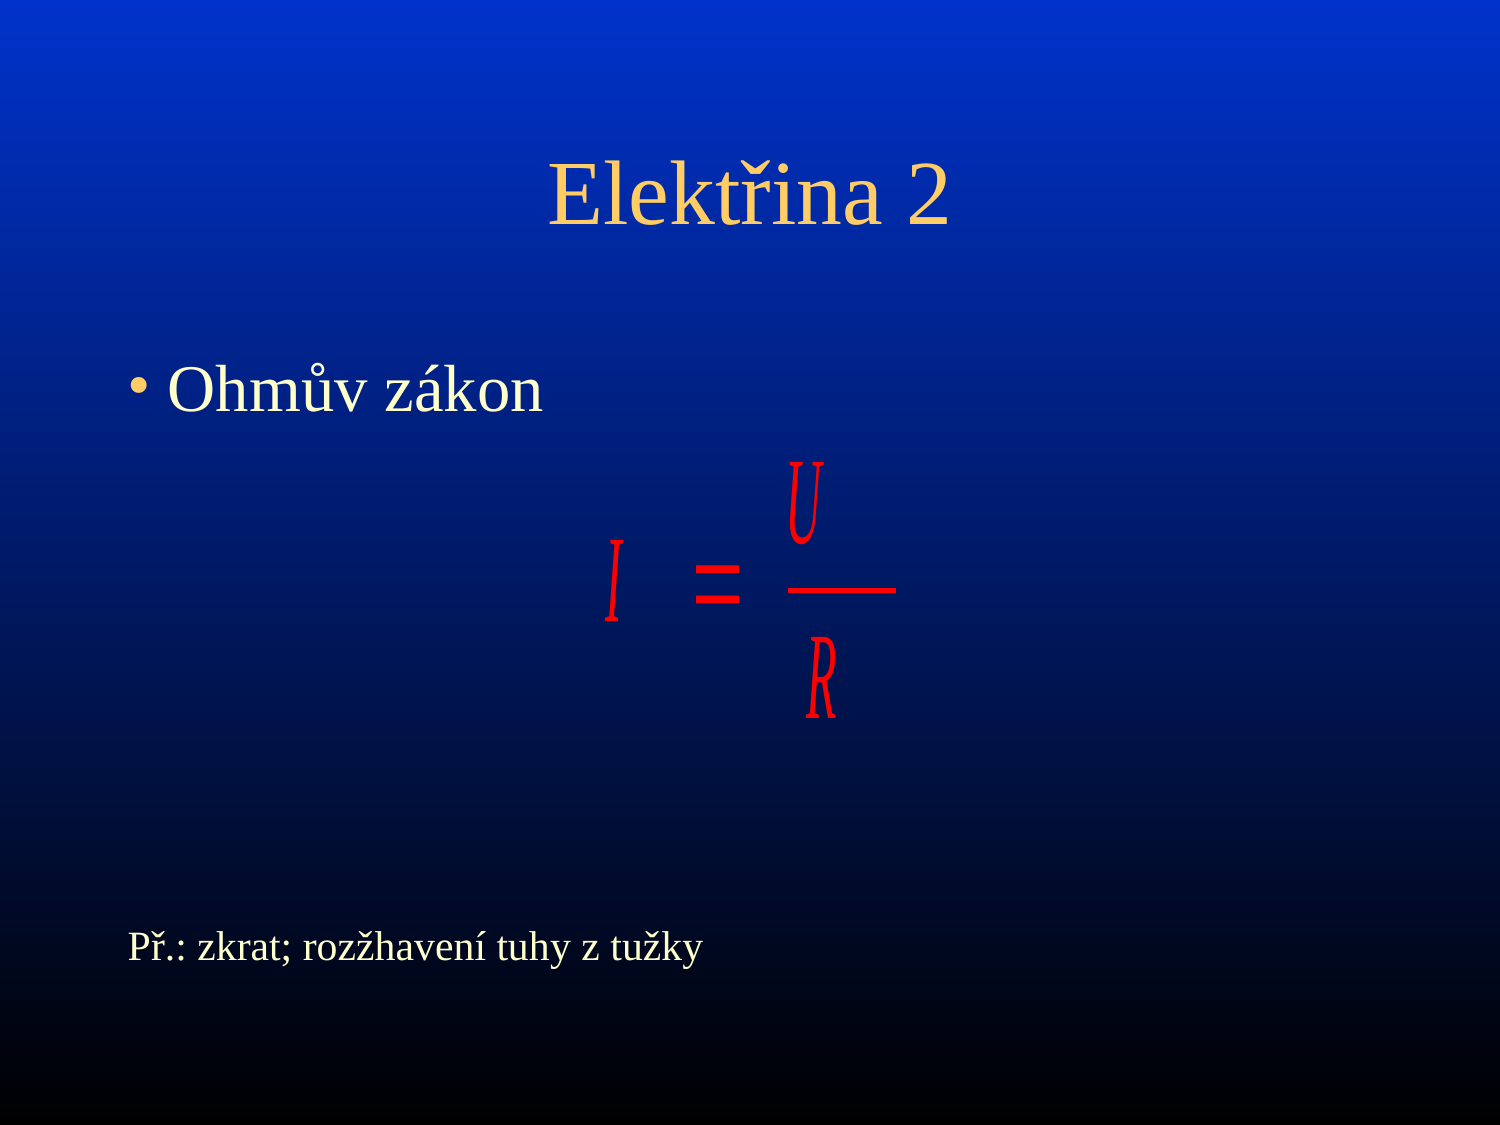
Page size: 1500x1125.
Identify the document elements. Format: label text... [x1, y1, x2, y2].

list Ohmův zákon Př.: zkrat; rozžhavení tuhy z tužky [112, 337, 1388, 1013]
chart [582, 425, 925, 746]
title Elektřina 2 [112, 37, 1388, 250]
